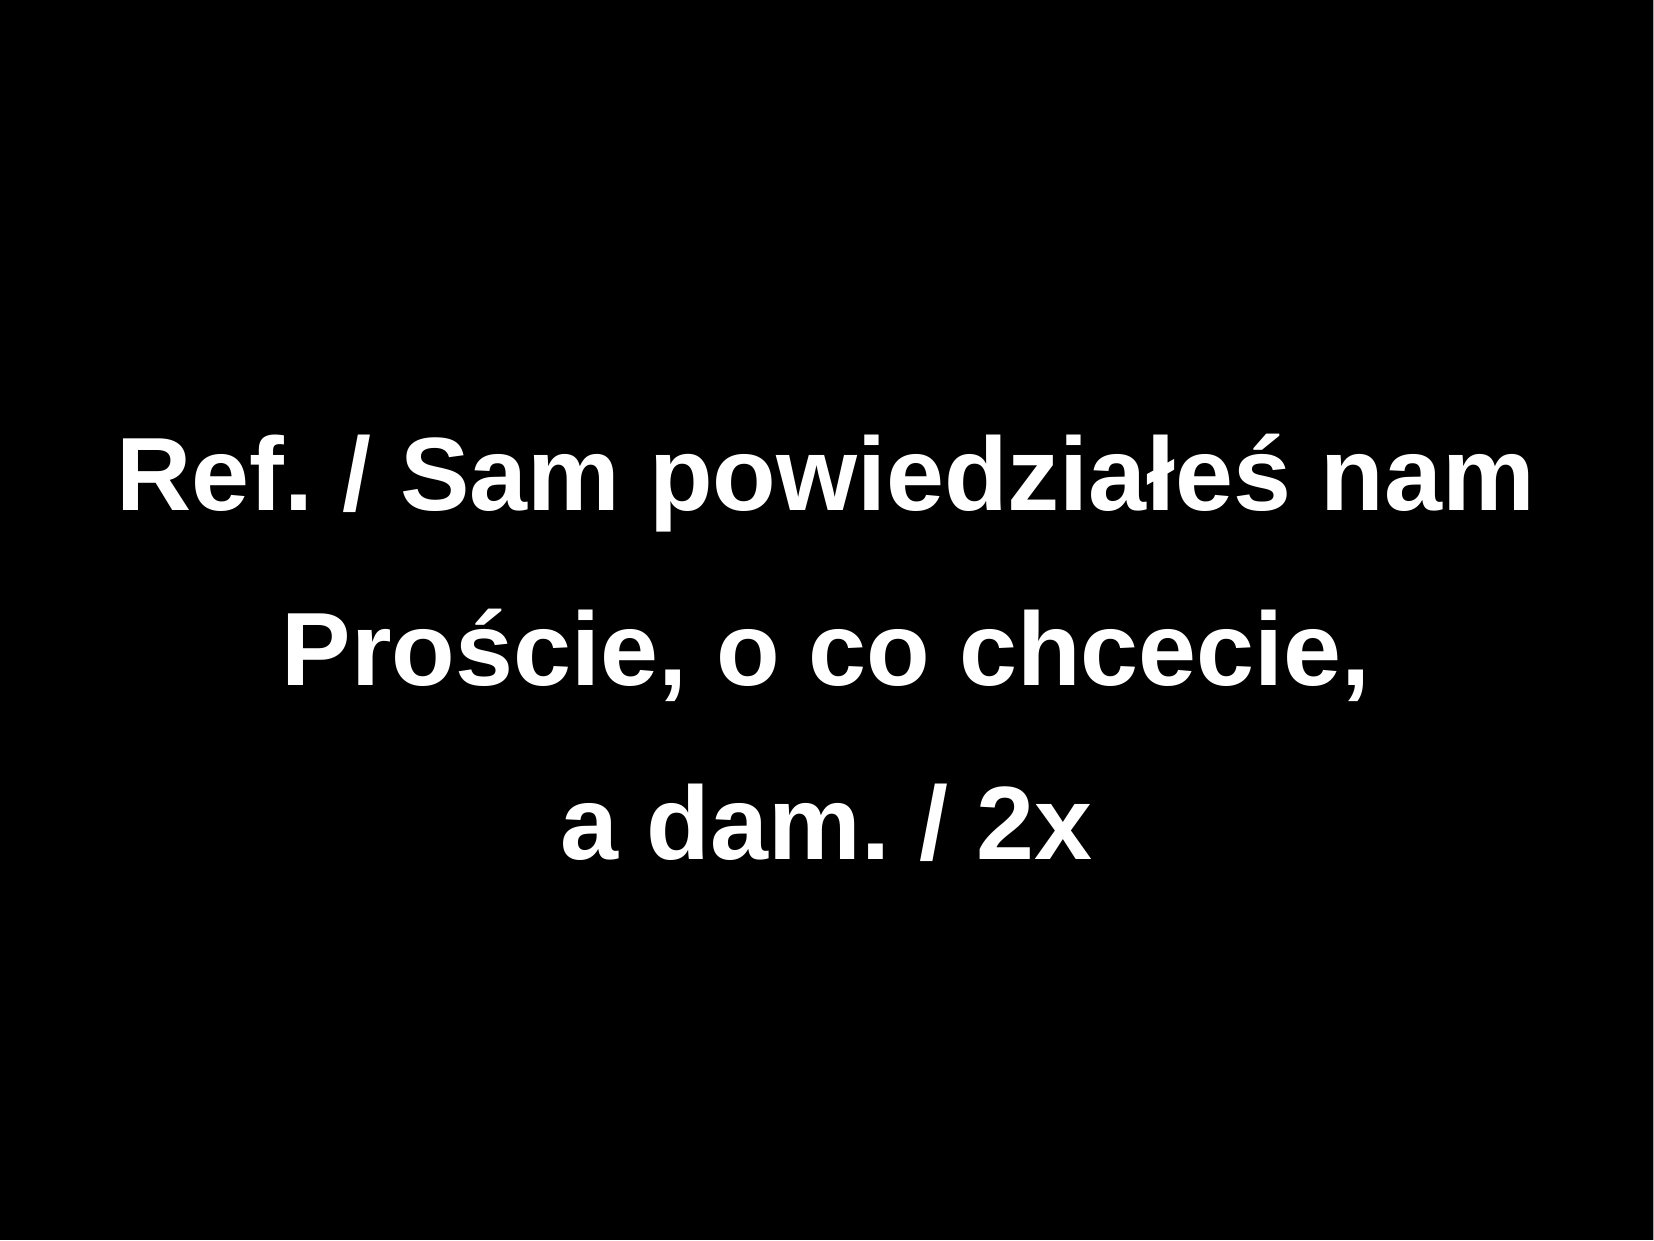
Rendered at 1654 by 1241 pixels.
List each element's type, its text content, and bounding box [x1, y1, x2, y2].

subtitle Ref. / Sam powiedziałeś nam Proście, o co chcecie, a dam. / 2x [0, 0, 1654, 1241]
